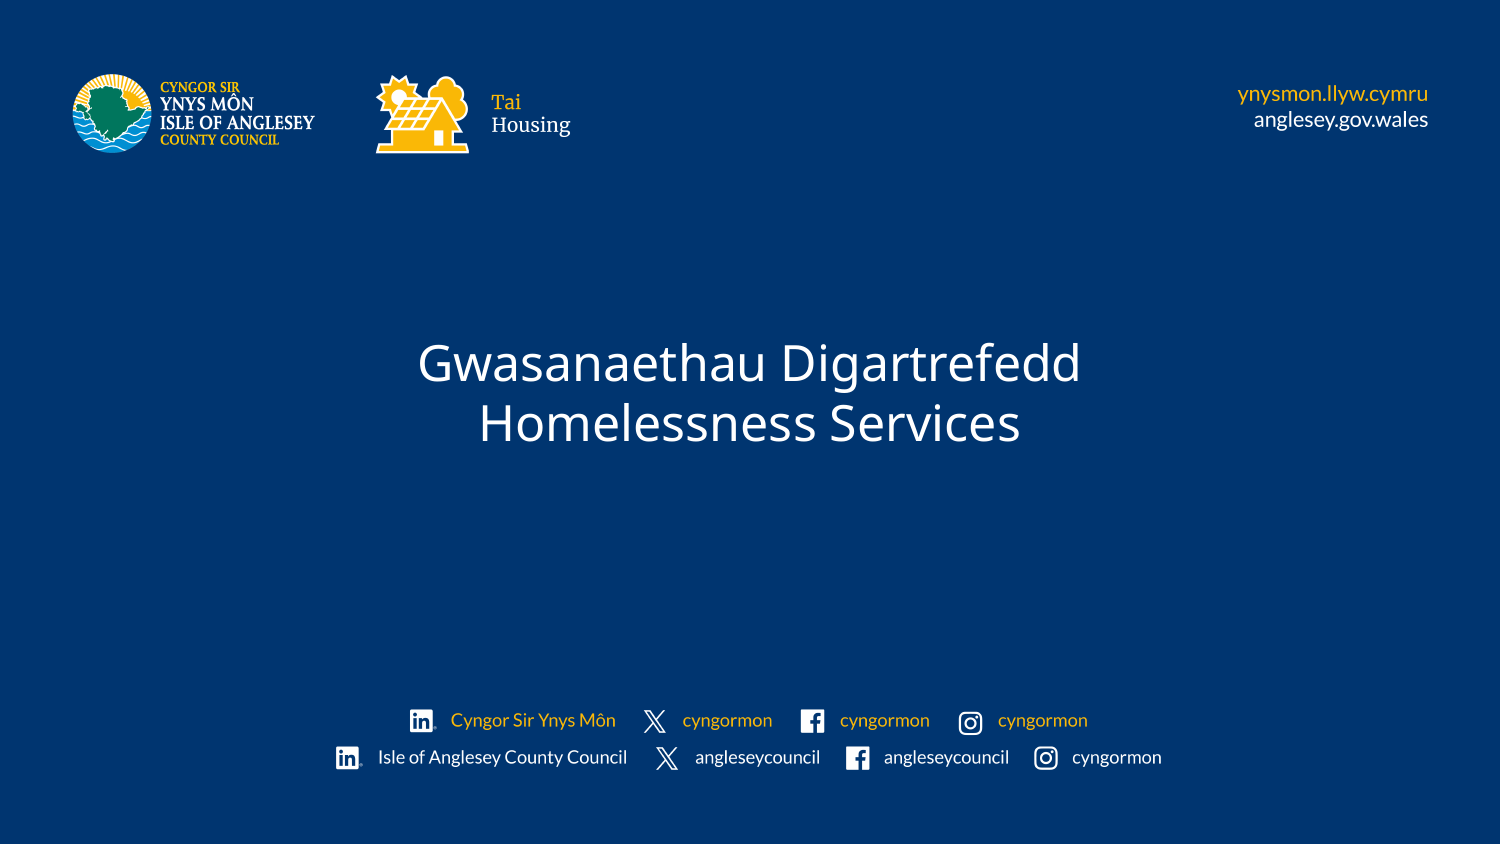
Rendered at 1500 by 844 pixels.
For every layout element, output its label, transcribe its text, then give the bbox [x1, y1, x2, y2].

picture [0, 460, 1500, 844]
picture [0, 0, 1500, 323]
text_box Gwasanaethau Digartrefedd Homelessness Services [0, 323, 1500, 460]
